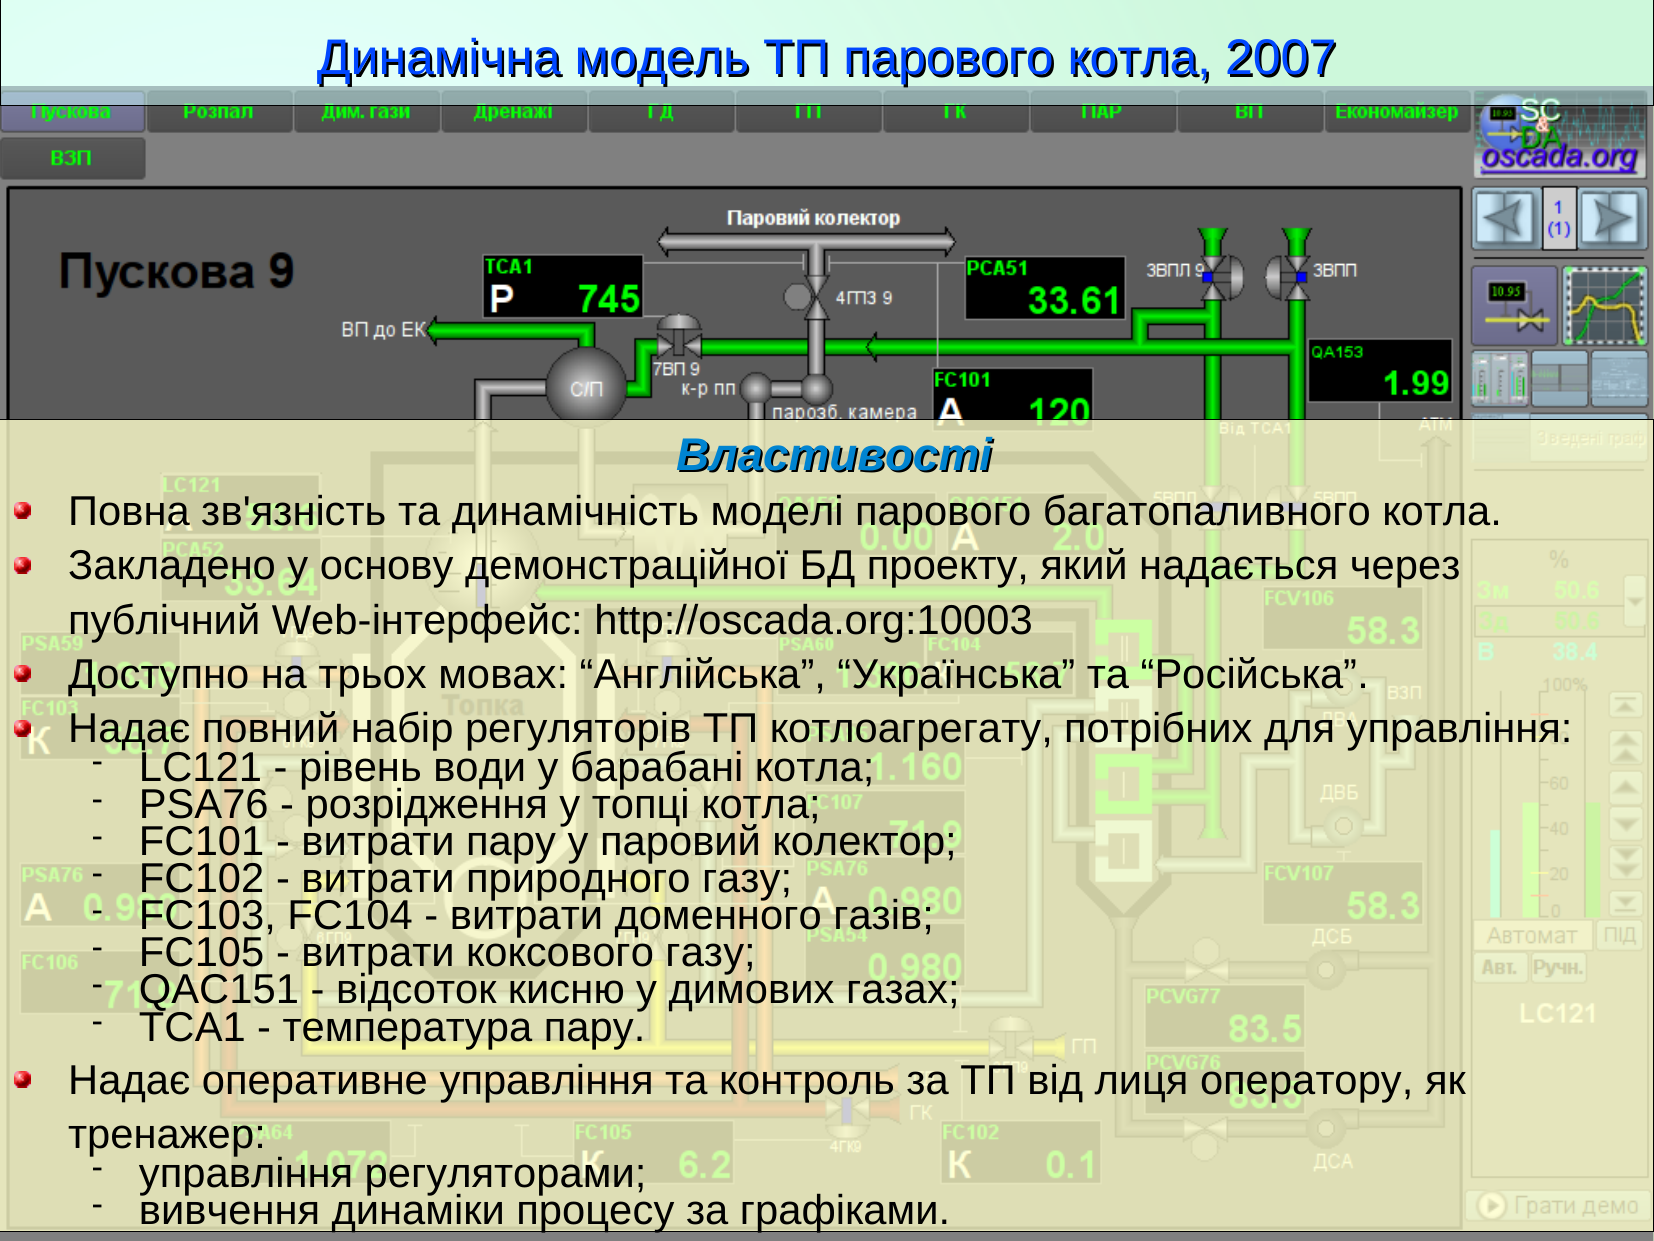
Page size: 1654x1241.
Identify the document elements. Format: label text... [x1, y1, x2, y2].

title Динамічна модель ТП парового котла, 2007 [0, 0, 1654, 106]
picture [0, 106, 1654, 419]
picture [0, 1232, 1654, 1241]
list Властивості Повна зв'язність та динамічність моделі парового багатопаливного котла. Закладено у основу демонстраційної БД проекту, який надається через публічний Web-інтерфейс: http://oscada.org:10003 Доступно на трьох мовах: “Англійська”, “Українська” та “Російська”. Надає повний набір регуляторів ТП котлоагрегату, потрібних для управління: LC121 - рівень води у барабані котла; PSA76 - розрідження у топці котла; FC101 - витрати пару у паровий колектор; FC102 - витрати природного газу; FC103, FC104 - витрати доменного газів; FC105 - витрати коксового газу; QAC151 - відсоток кисню у димових газах; TCA1 - температура пару. Надає оперативне управління та контроль за ТП від лиця оператору, як тренажер: управління регуляторами; вивчення динаміки процесу за графіками. [0, 419, 1654, 1223]
